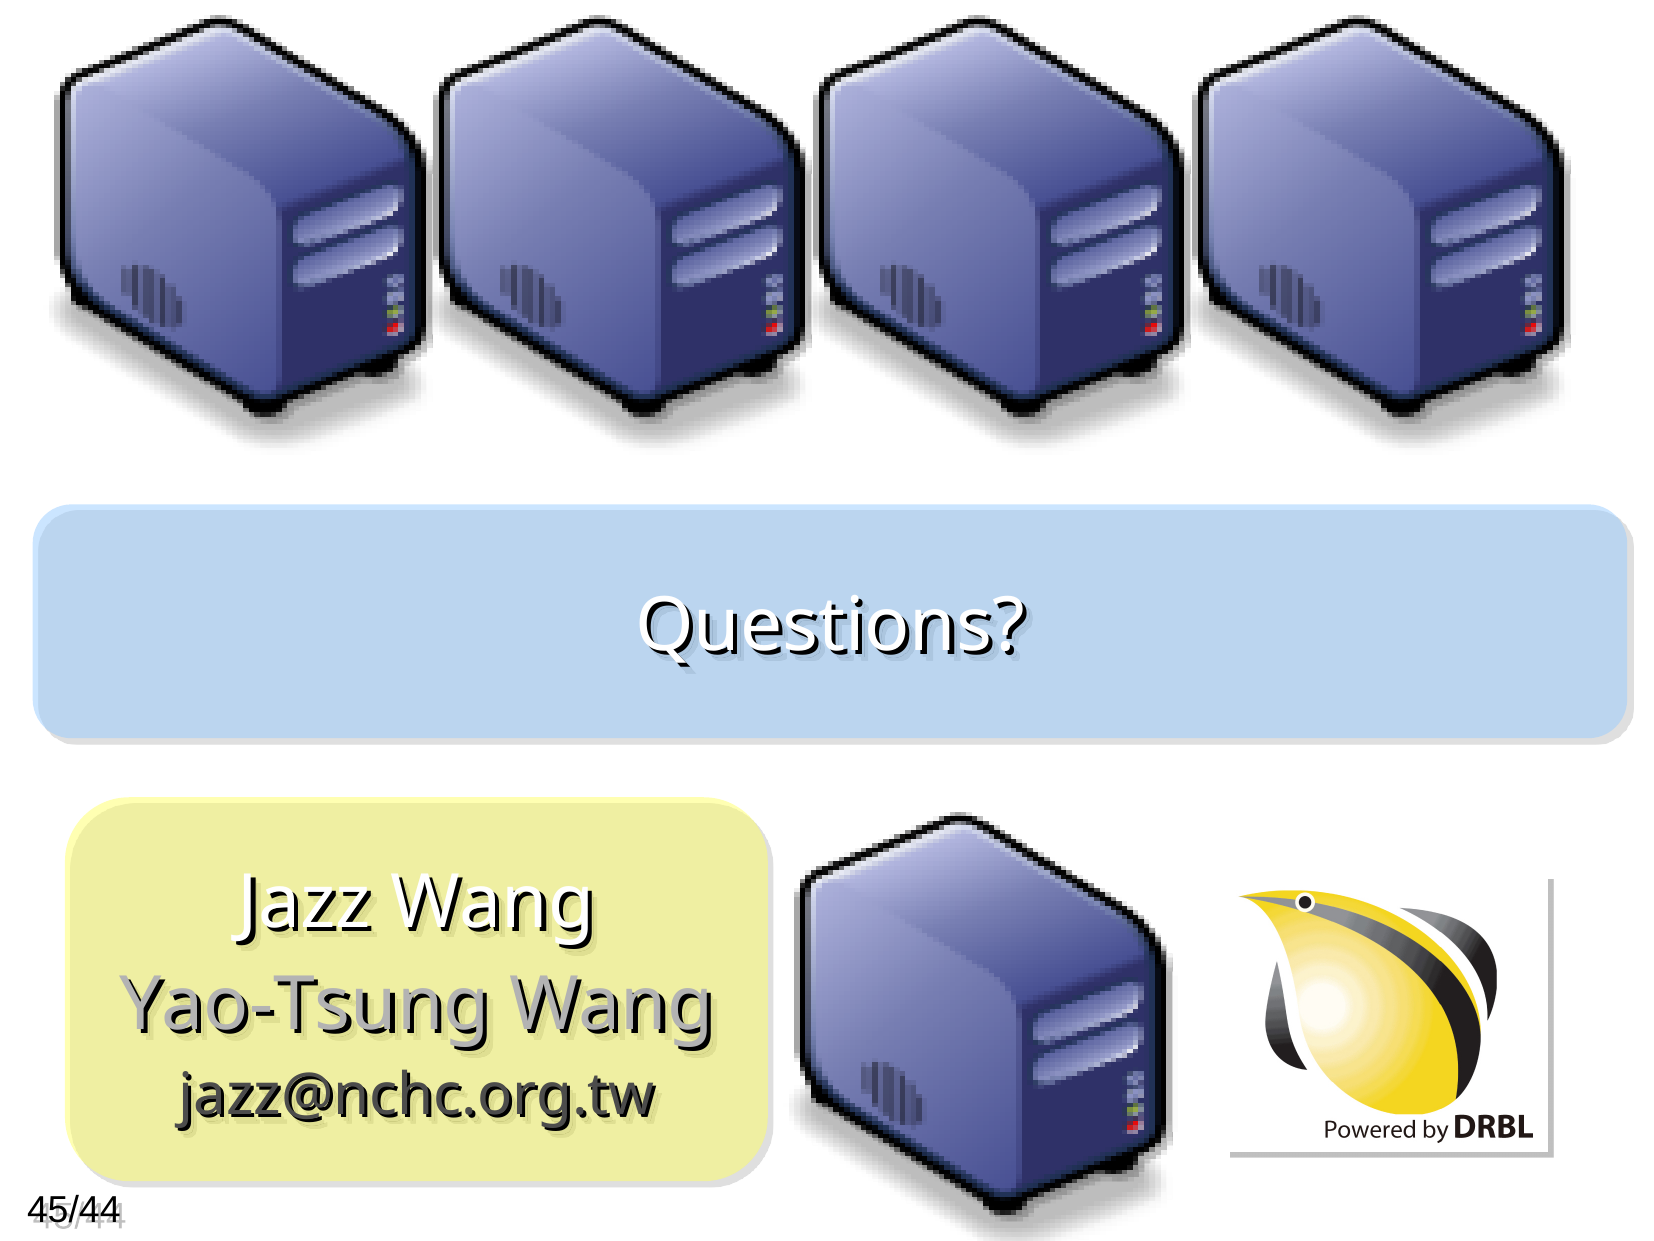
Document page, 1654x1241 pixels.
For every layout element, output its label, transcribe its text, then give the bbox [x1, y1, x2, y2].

picture [27, 2, 1609, 502]
picture [767, 799, 1211, 1241]
picture [1224, 874, 1548, 1152]
text_box <編號>/44 [0, 1181, 148, 1239]
text_box Questions? [32, 504, 1628, 739]
text_box Jazz Wang Yao-Tsung Wang jazz@nchc.org.tw [64, 797, 768, 1182]
